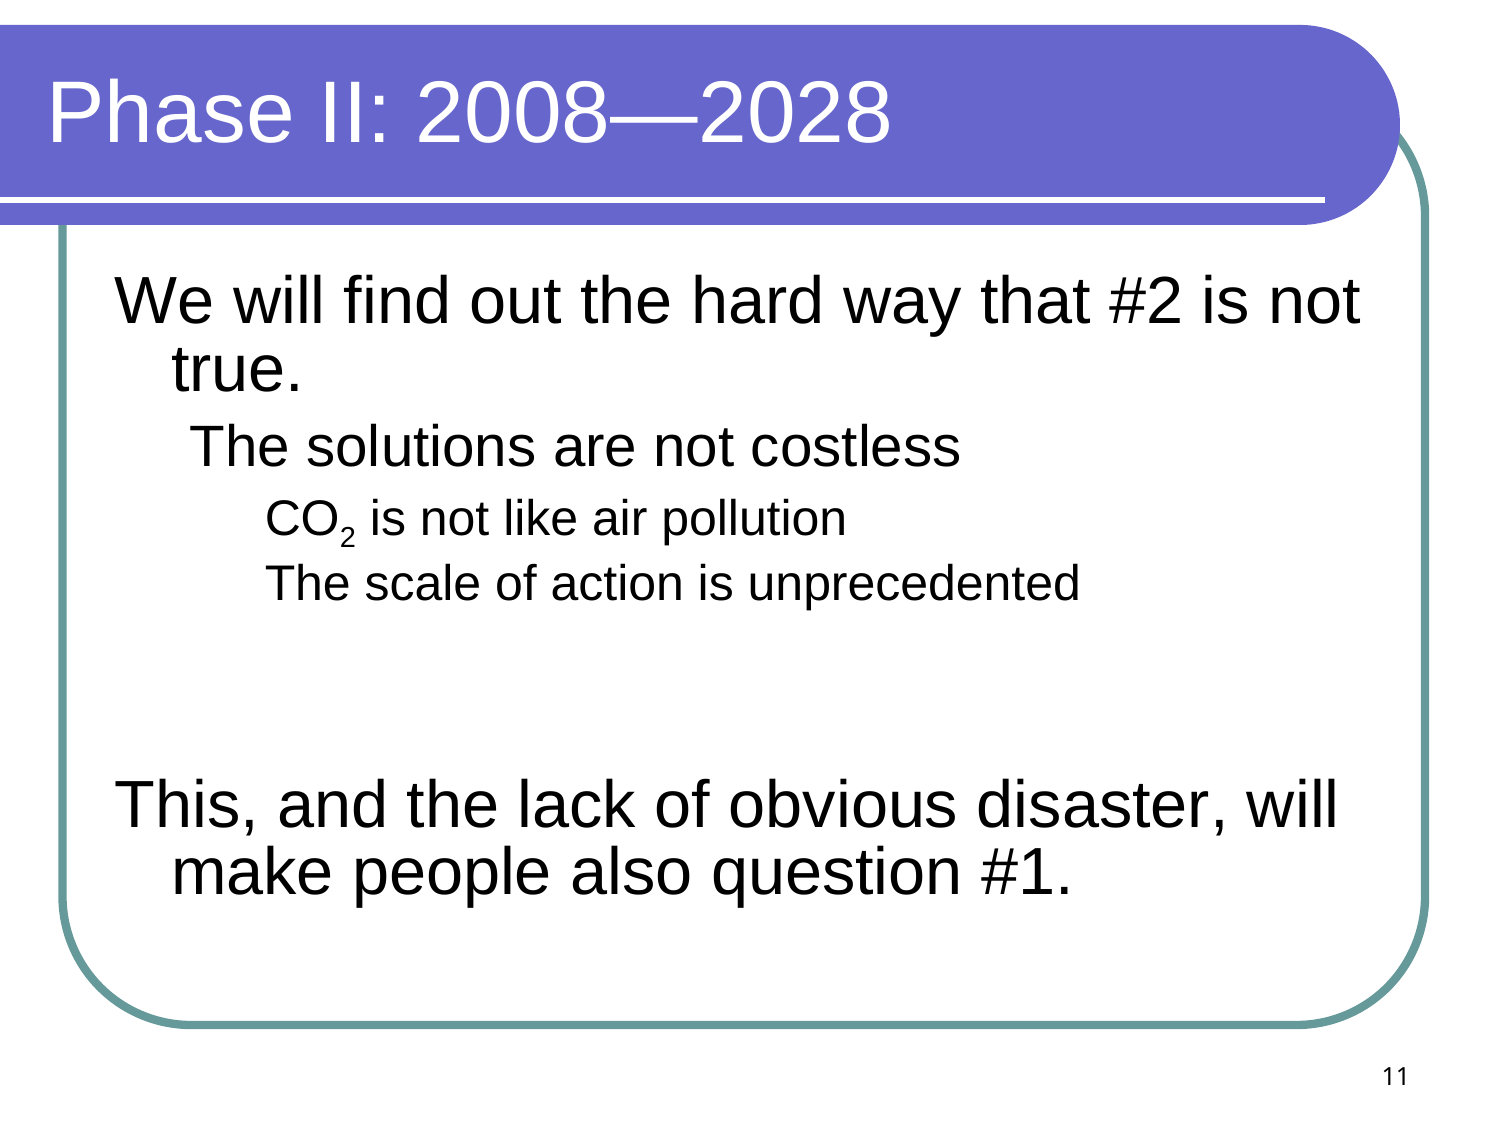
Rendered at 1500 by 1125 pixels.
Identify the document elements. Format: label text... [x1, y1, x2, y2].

list We will find out the hard way that #2 is not true. The solutions are not costless CO2 is not like air pollution The scale of action is unprecedented This, and the lack of obvious disaster, will make people also question #1. [99, 262, 1401, 1044]
title Phase II: 2008—2028 [31, 37, 1347, 188]
